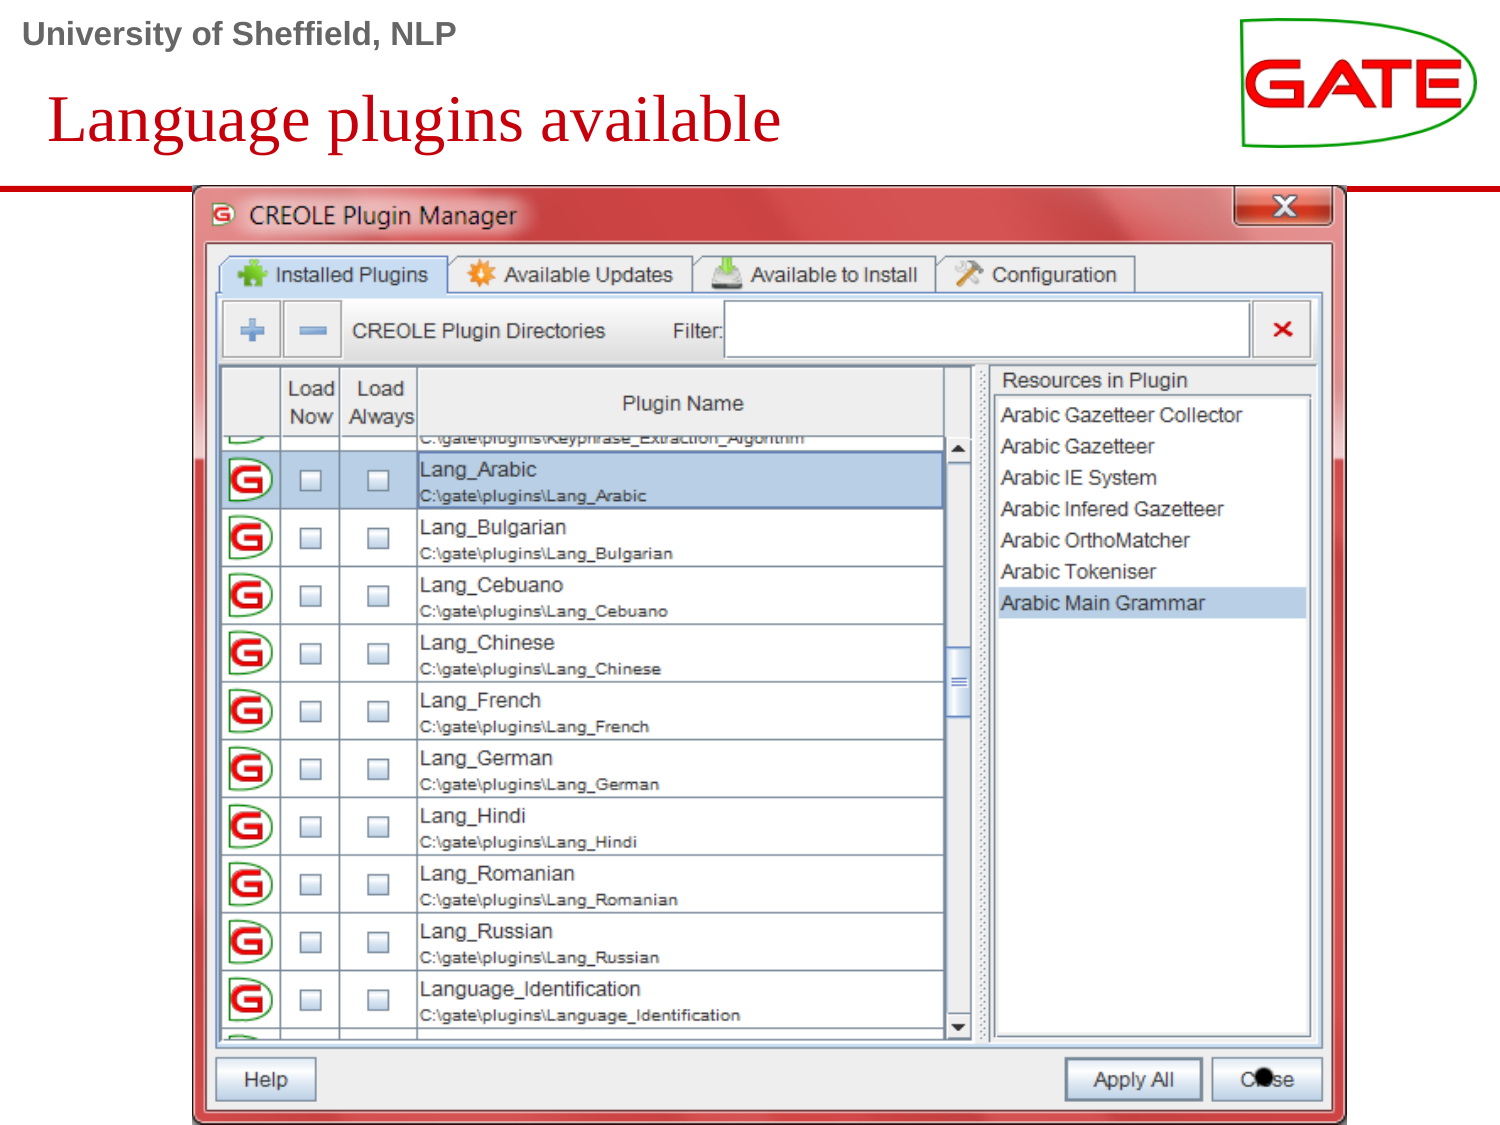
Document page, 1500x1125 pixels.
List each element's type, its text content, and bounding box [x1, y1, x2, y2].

picture [192, 185, 1347, 1125]
title Language plugins available [47, 59, 1241, 180]
picture [1240, 18, 1477, 148]
